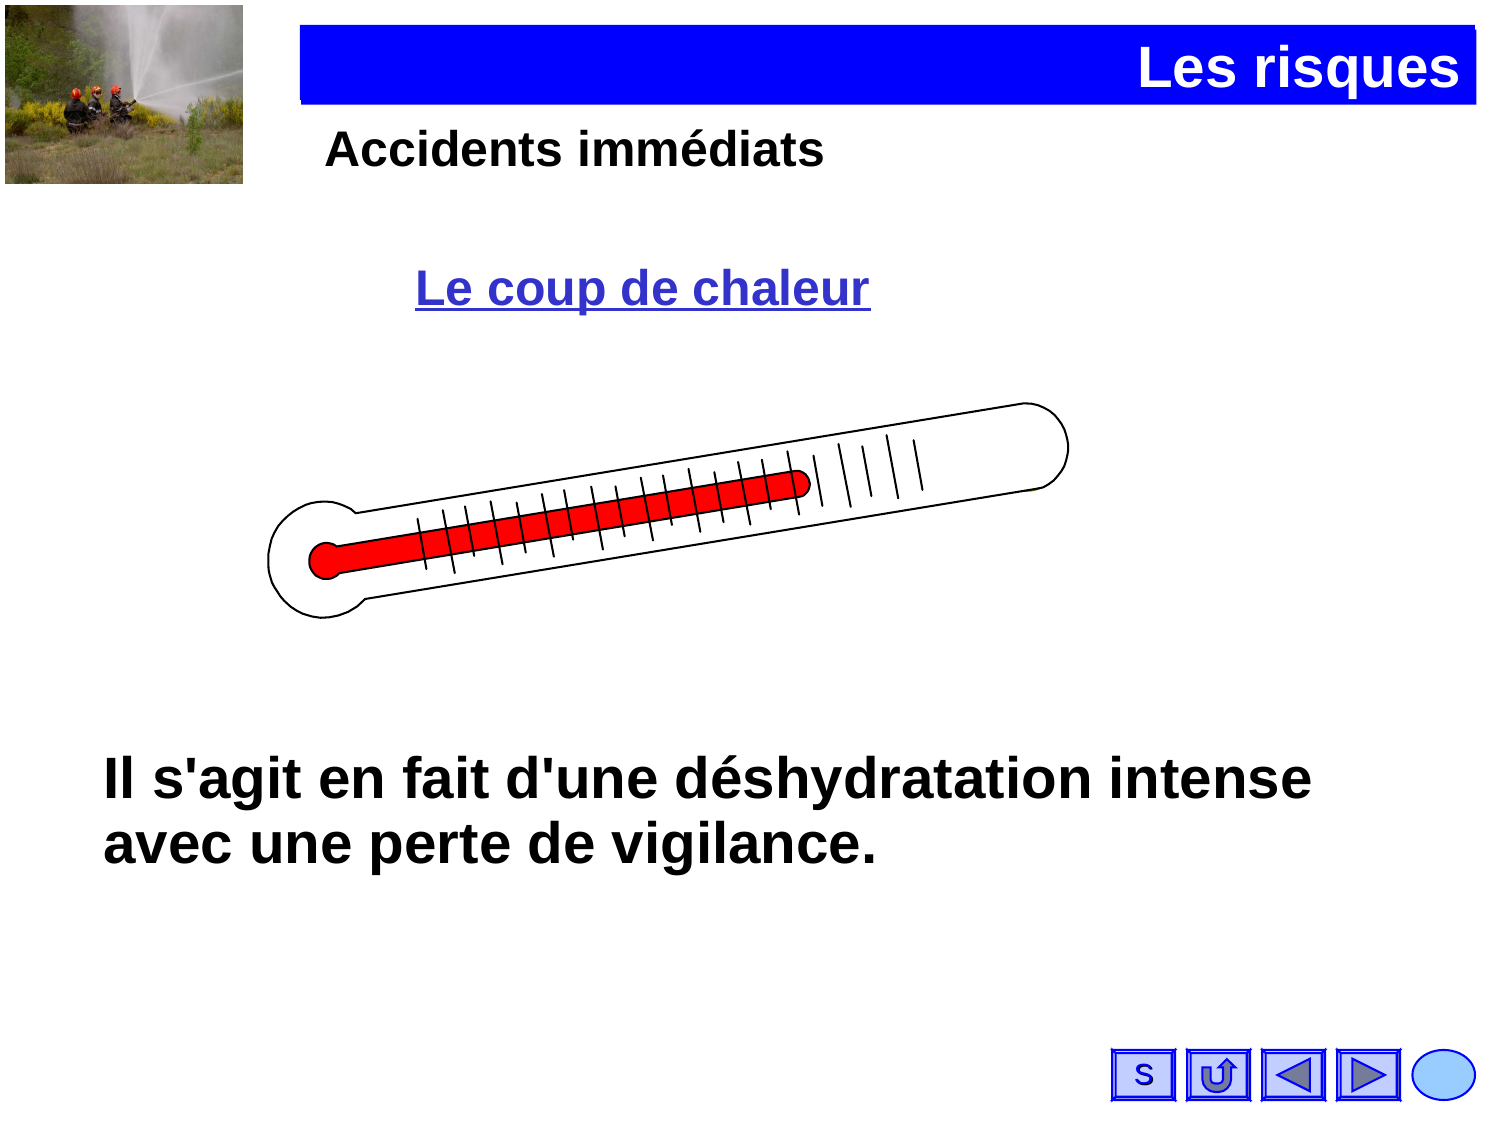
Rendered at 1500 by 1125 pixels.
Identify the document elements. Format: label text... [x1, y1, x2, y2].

picture [5, 5, 243, 184]
text_box Il s'agit en fait d'une déshydratation intense avec une perte de vigilance. [88, 738, 1388, 887]
picture [265, 402, 1070, 621]
text_box Accidents immédiats [324, 120, 855, 178]
text_box Les risques [301, 29, 1477, 105]
text_box Le coup de chaleur [400, 252, 886, 324]
text_box [1412, 1049, 1476, 1101]
